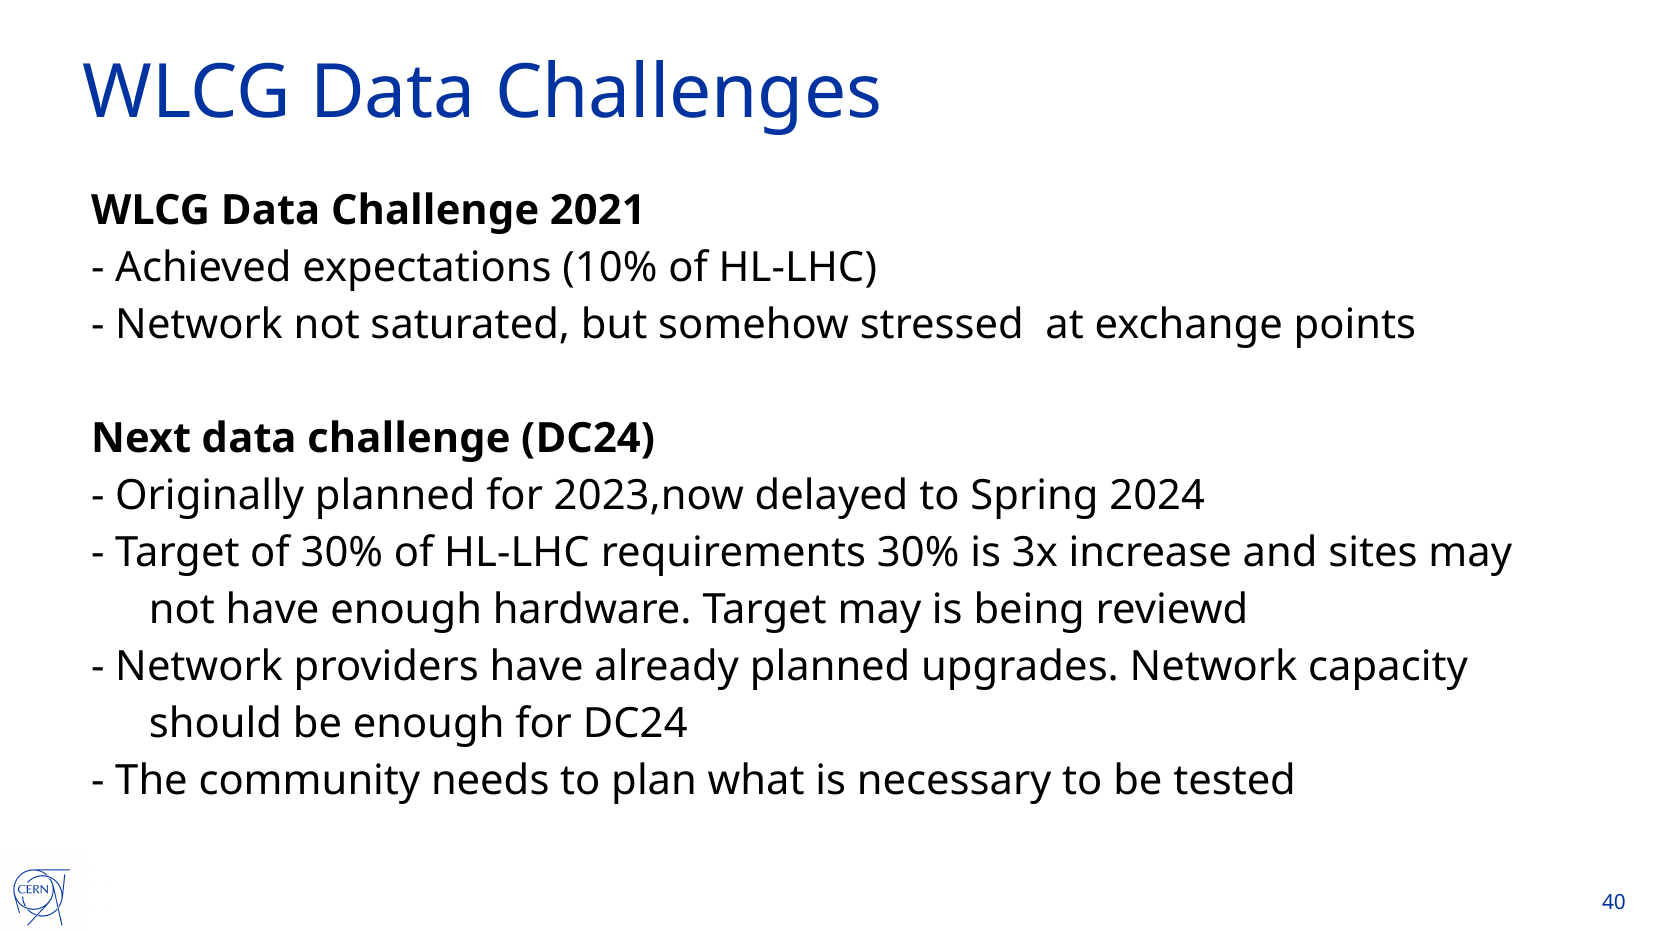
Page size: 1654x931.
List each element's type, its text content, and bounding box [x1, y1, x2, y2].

picture [0, 850, 127, 931]
title WLCG Data Challenges [82, 37, 1571, 154]
text_box WLCG Data Challenge 2021 - Achieved expectations (10% of HL-LHC) - Network not saturated, but somehow stressed at exchange points Next data challenge (DC24) - Originally planned for 2023,now delayed to Spring 2024 - Target of 30% of HL-LHC requirements 30% is 3x increase and sites may not have enough hardware. Target may is being reviewd - Network providers have already planned upgrades. Network capacity should be enough for DC24 - The community needs to plan what is necessary to be tested [76, 172, 1601, 923]
